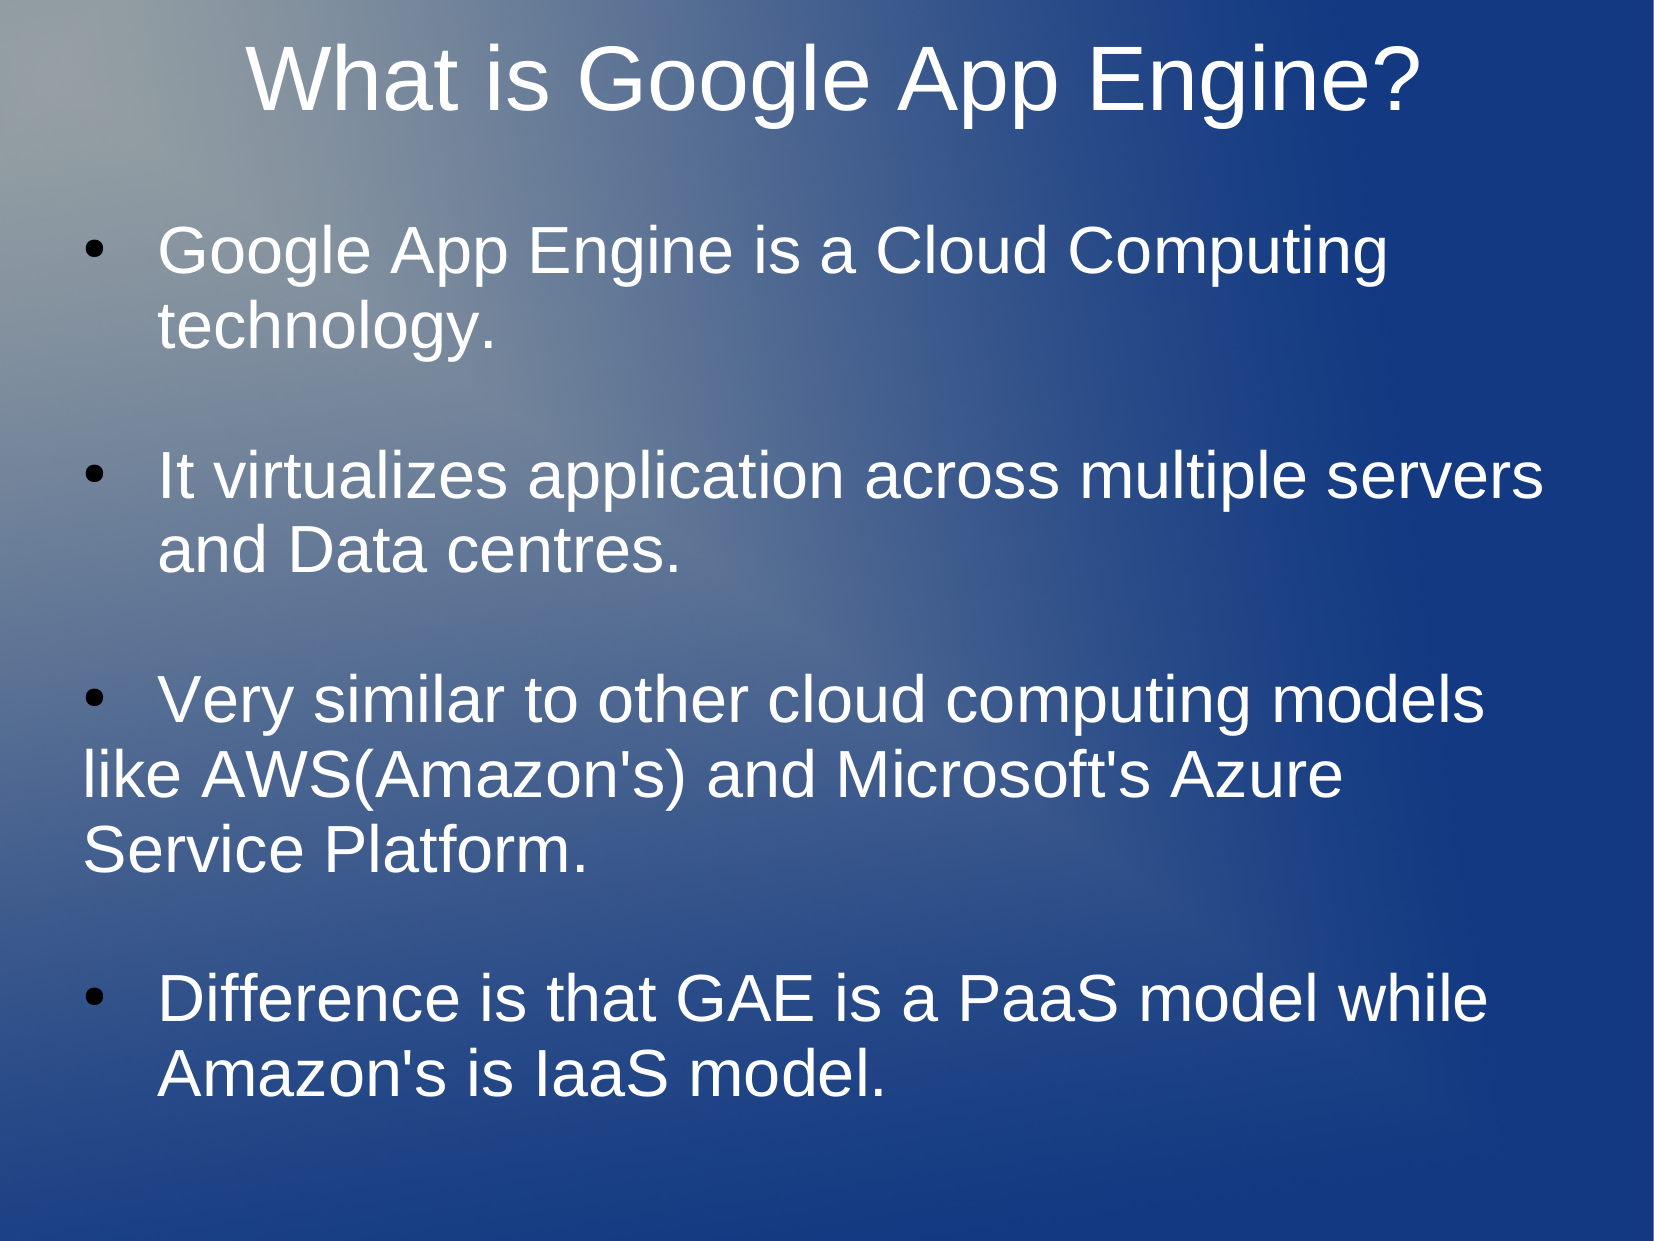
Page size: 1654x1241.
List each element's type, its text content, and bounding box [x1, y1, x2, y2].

subtitle Google App Engine is a Cloud Computing technology. It virtualizes application across multiple servers and Data centres. Very similar to other cloud computing models like AWS(Amazon's) and Microsoft's Azure Service Platform. Difference is that GAE is a PaaS model while Amazon's is IaaS model. [82, 213, 1571, 1186]
picture [0, 0, 1654, 1241]
title What is Google App Engine? [90, 0, 1579, 175]
